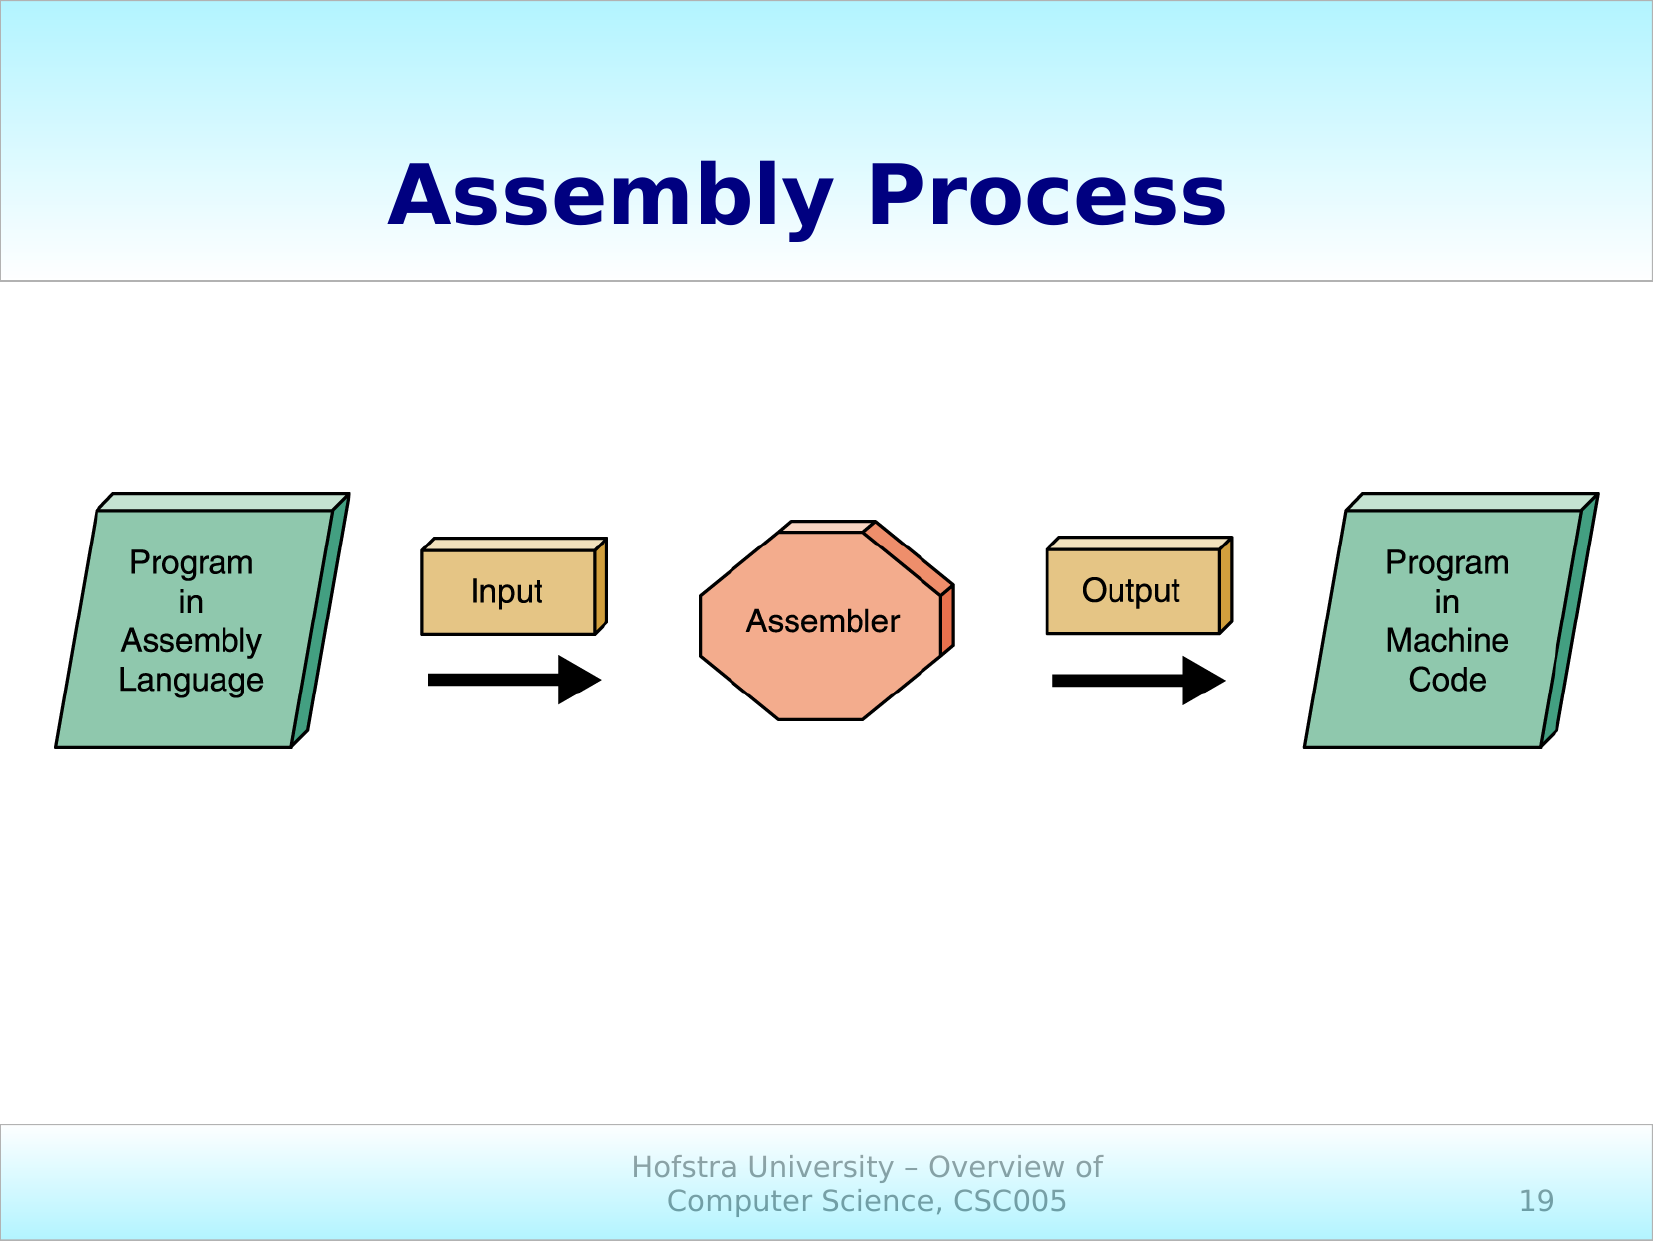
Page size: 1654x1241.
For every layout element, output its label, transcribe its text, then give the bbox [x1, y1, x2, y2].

picture [34, 472, 1619, 768]
title Assembly Process [112, 77, 1476, 315]
